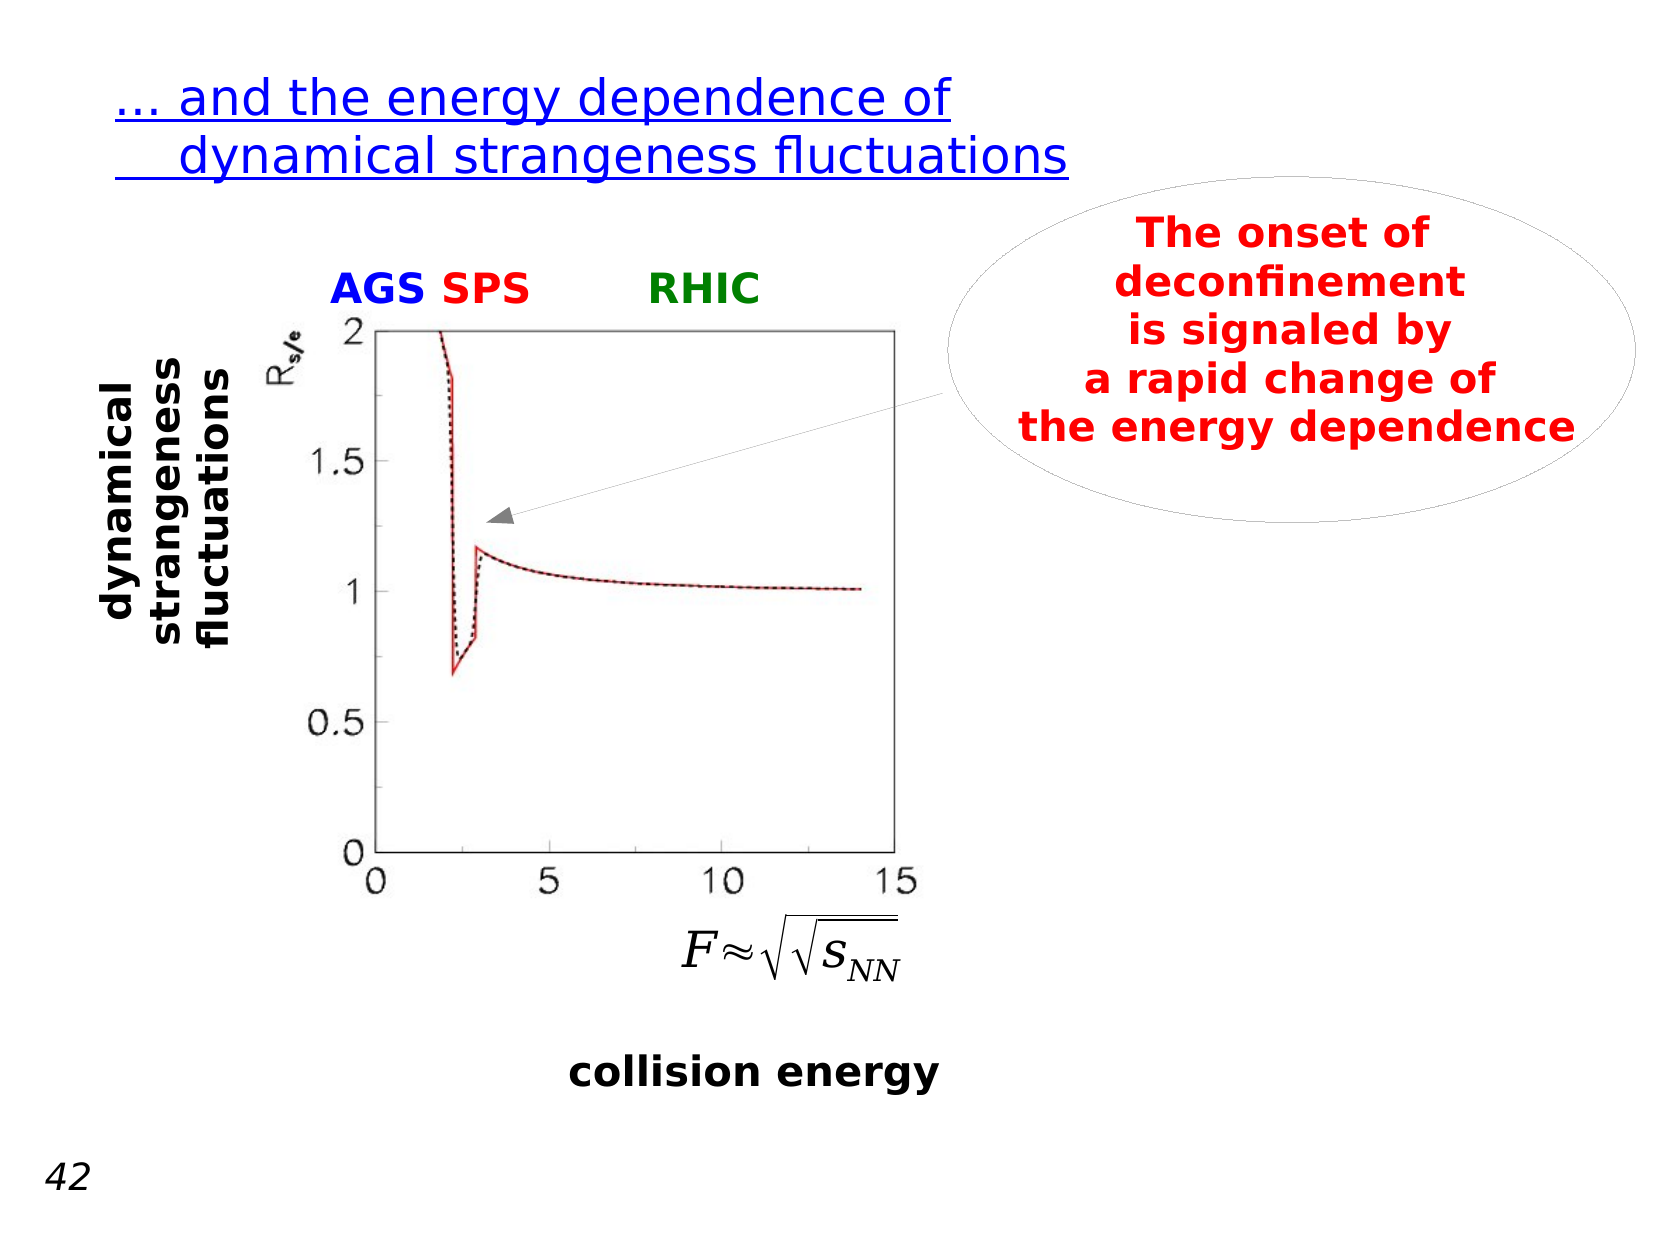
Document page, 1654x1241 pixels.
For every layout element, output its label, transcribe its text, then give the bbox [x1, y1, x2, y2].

chart [676, 911, 906, 989]
text_box ... and the energy dependence of dynamical strangeness fluctuations [114, 69, 1071, 186]
text_box collision energy [568, 1047, 942, 1097]
text_box AGS SPS RHIC [330, 265, 762, 314]
picture [248, 278, 946, 969]
text_box dynamical strangeness fluctuations [92, 352, 238, 650]
text_box The onset of deconfinement is signaled by a rapid change of the energy dependence [1003, 208, 1578, 452]
